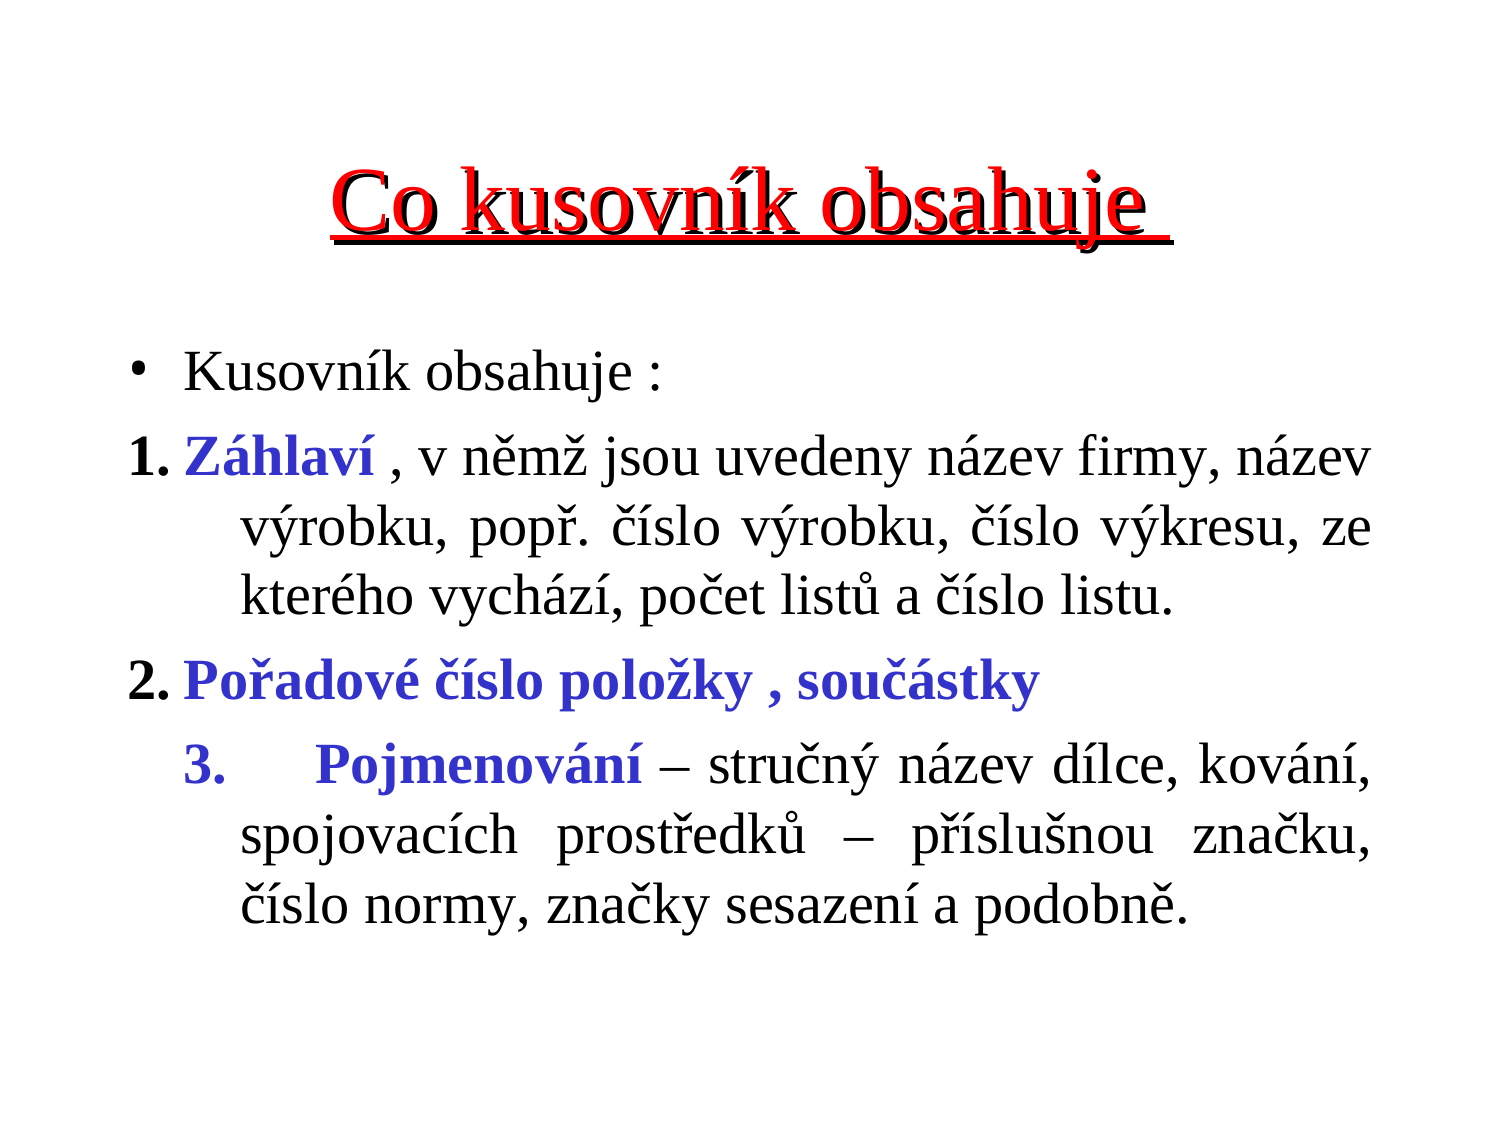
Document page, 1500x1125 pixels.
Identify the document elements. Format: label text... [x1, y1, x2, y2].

list Kusovník obsahuje : Záhlaví , v němž jsou uvedeny název firmy, název výrobku, popř. číslo výrobku, číslo výkresu, ze kterého vychází, počet listů a číslo listu. Pořadové číslo položky , součástky 3. Pojmenování – stručný název dílce, kování, spojovacích prostředků – příslušnou značku, číslo normy, značky sesazení a podobně. [112, 324, 1388, 1000]
title Co kusovník obsahuje [112, 99, 1388, 288]
